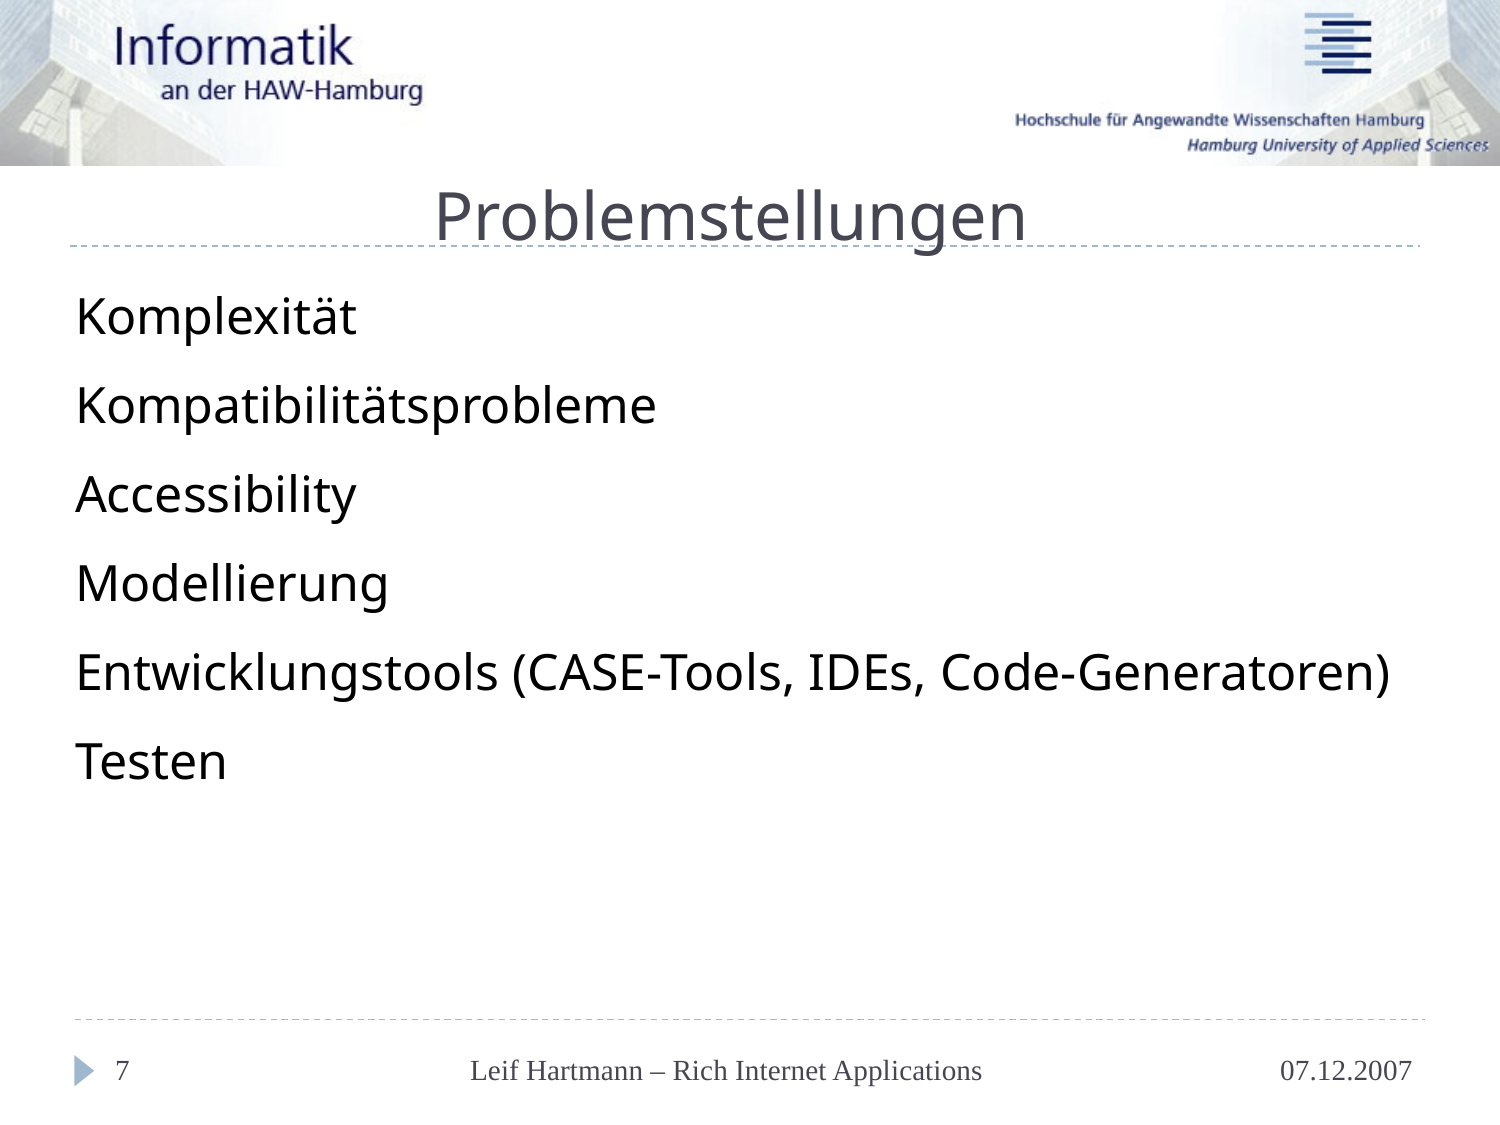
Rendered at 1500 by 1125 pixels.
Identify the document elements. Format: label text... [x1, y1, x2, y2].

title Problemstellungen [56, 171, 1407, 259]
picture [0, 0, 1500, 166]
list Komplexität Kompatibilitätsprobleme Accessibility Modellierung Entwicklungstools (CASE-Tools, IDEs, Code-Generatoren) Testen [75, 281, 1426, 994]
